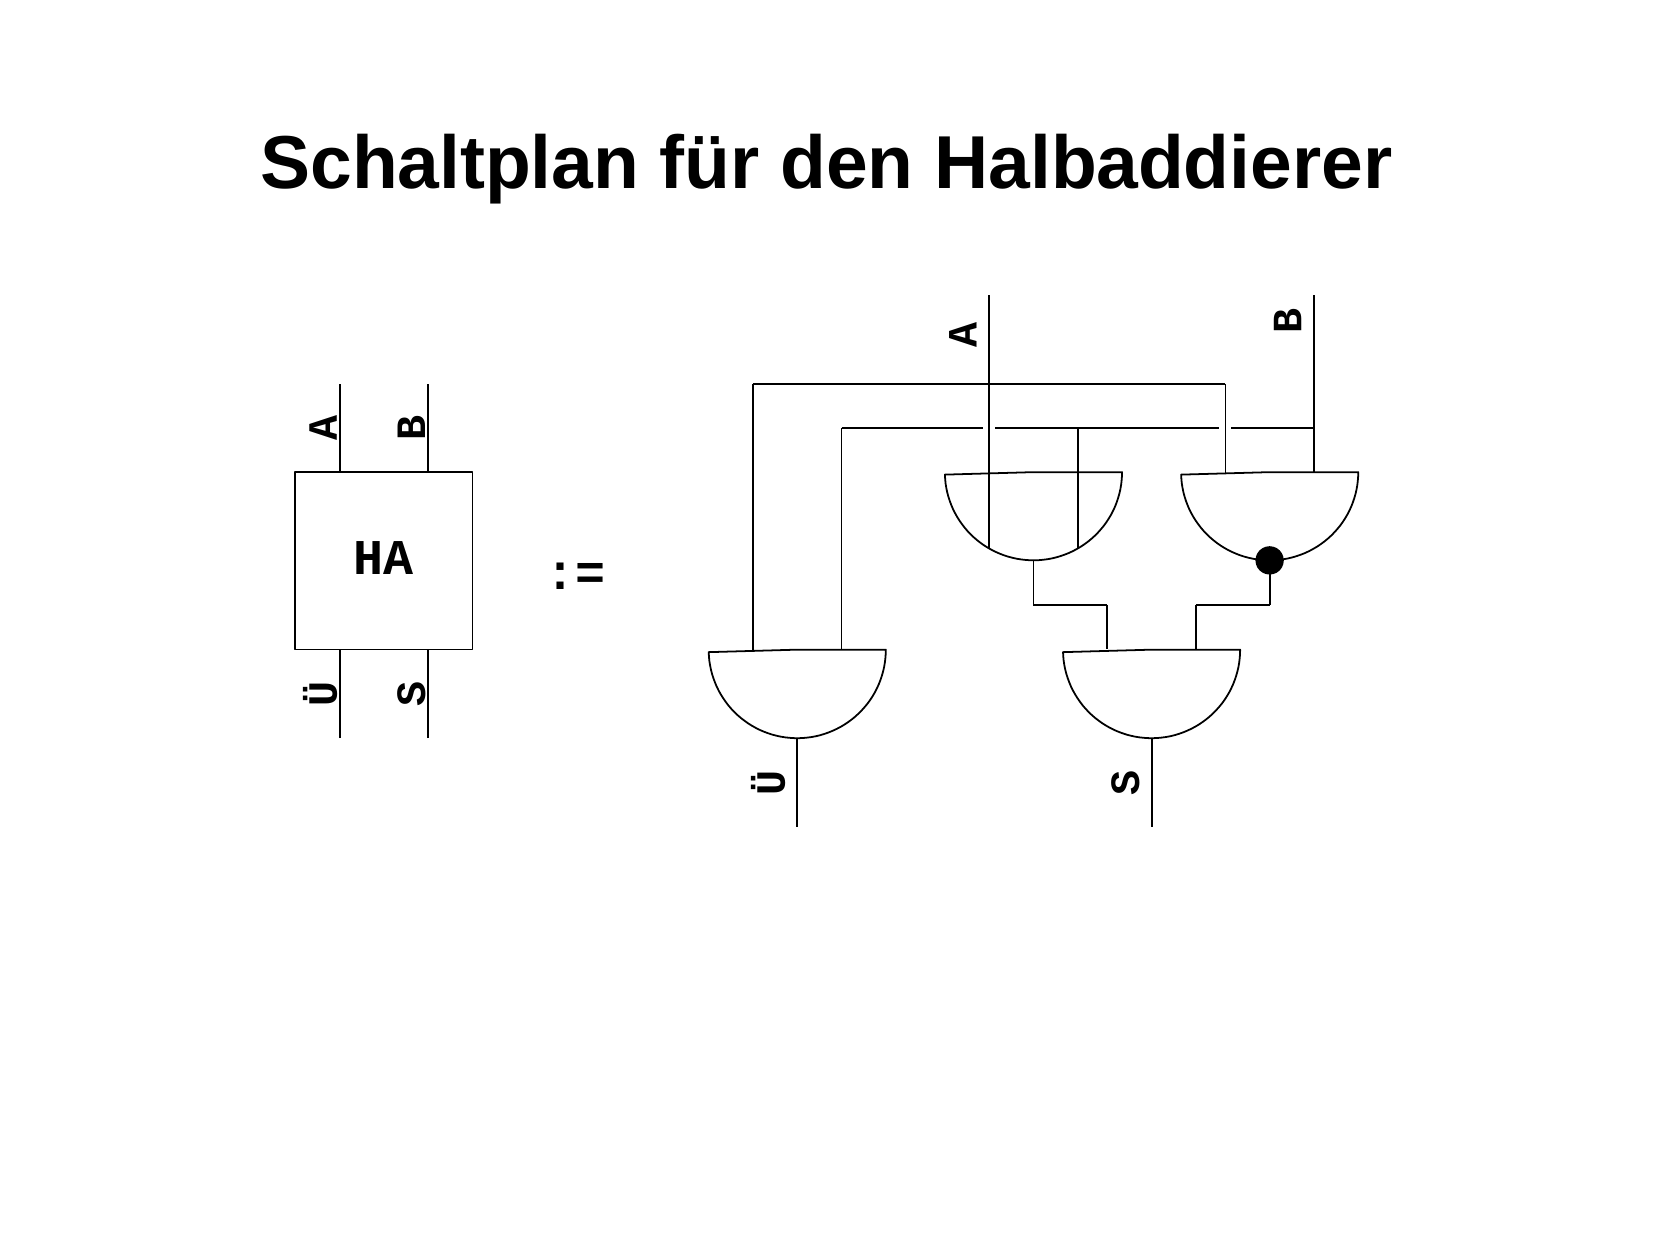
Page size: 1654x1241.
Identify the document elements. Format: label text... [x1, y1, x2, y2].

text_box := [531, 531, 621, 621]
text_box [990, 472, 1077, 561]
text_box [1181, 472, 1359, 574]
text_box HA [295, 472, 473, 650]
text_box [944, 473, 988, 548]
text_box [1063, 649, 1241, 739]
title Schaltplan für den Halbaddierer [88, 78, 1565, 247]
text_box [1079, 472, 1123, 548]
text_box [708, 649, 886, 739]
